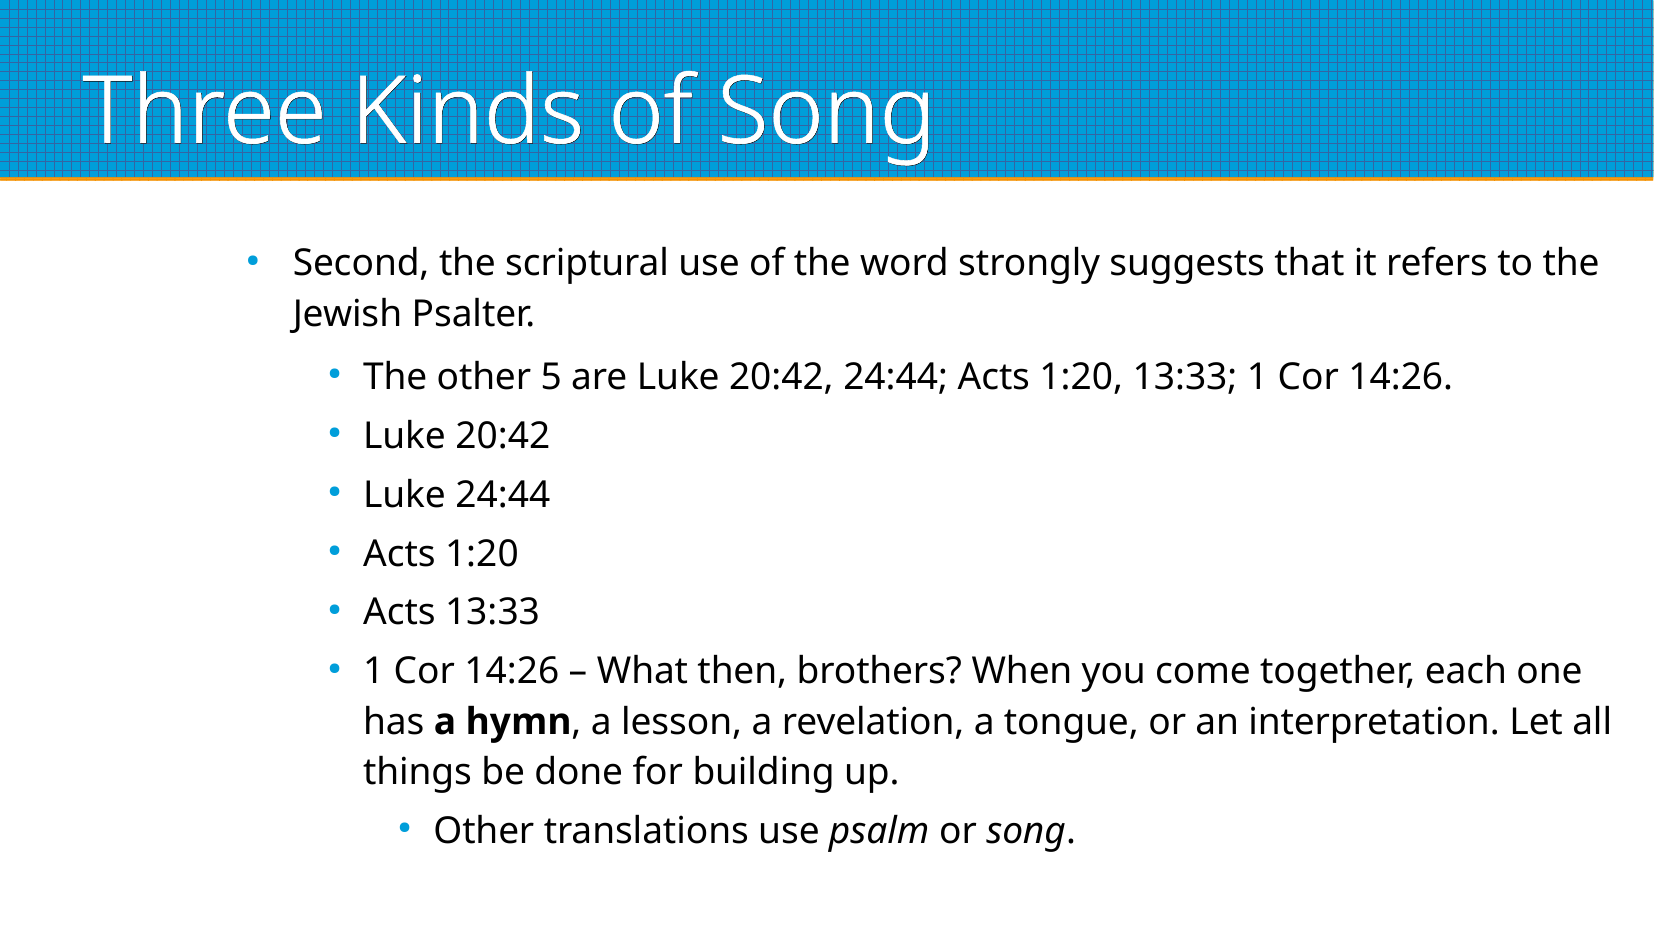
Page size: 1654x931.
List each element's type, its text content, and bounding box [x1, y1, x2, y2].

list Second, the scriptural use of the word strongly suggests that it refers to the Jewish Psalter. The other 5 are Luke 20:42, 24:44; Acts 1:20, 13:33; 1 Cor 14:26. Luke 20:42 Luke 24:44 Acts 1:20 Acts 13:33 1 Cor 14:26 – What then, brothers? When you come together, each one has a hymn, a lesson, a revelation, a tongue, or an interpretation. Let all things be done for building up. Other translations use psalm or song. [82, 236, 1613, 863]
title Three Kinds of Song [82, 14, 1571, 171]
